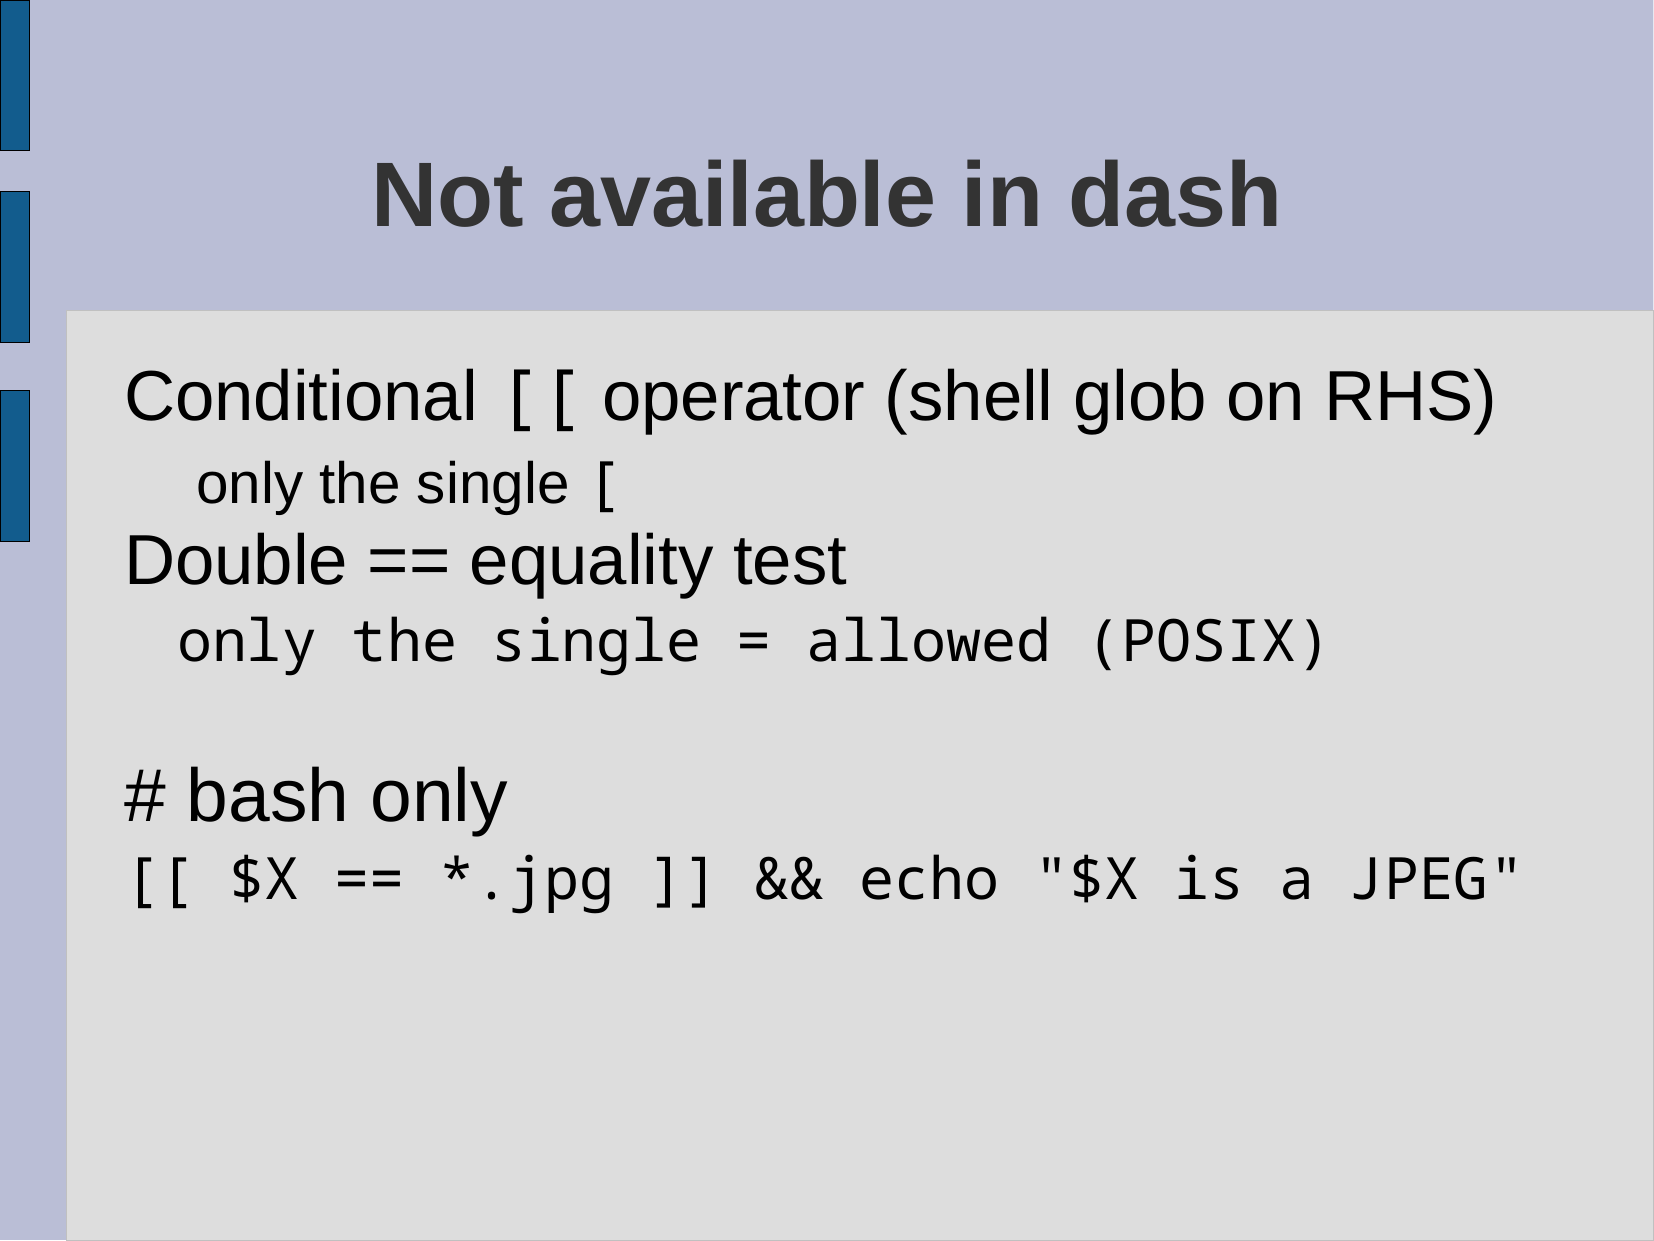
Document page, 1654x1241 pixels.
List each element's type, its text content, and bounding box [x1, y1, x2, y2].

list Conditional [[ operator (shell glob on RHS) only the single [ Double == equality test only the single = allowed (POSIX) # bash only [[ $X == *.jpg ]] && echo "$X is a JPEG" [121, 344, 1534, 1112]
title Not available in dash [121, 98, 1534, 291]
